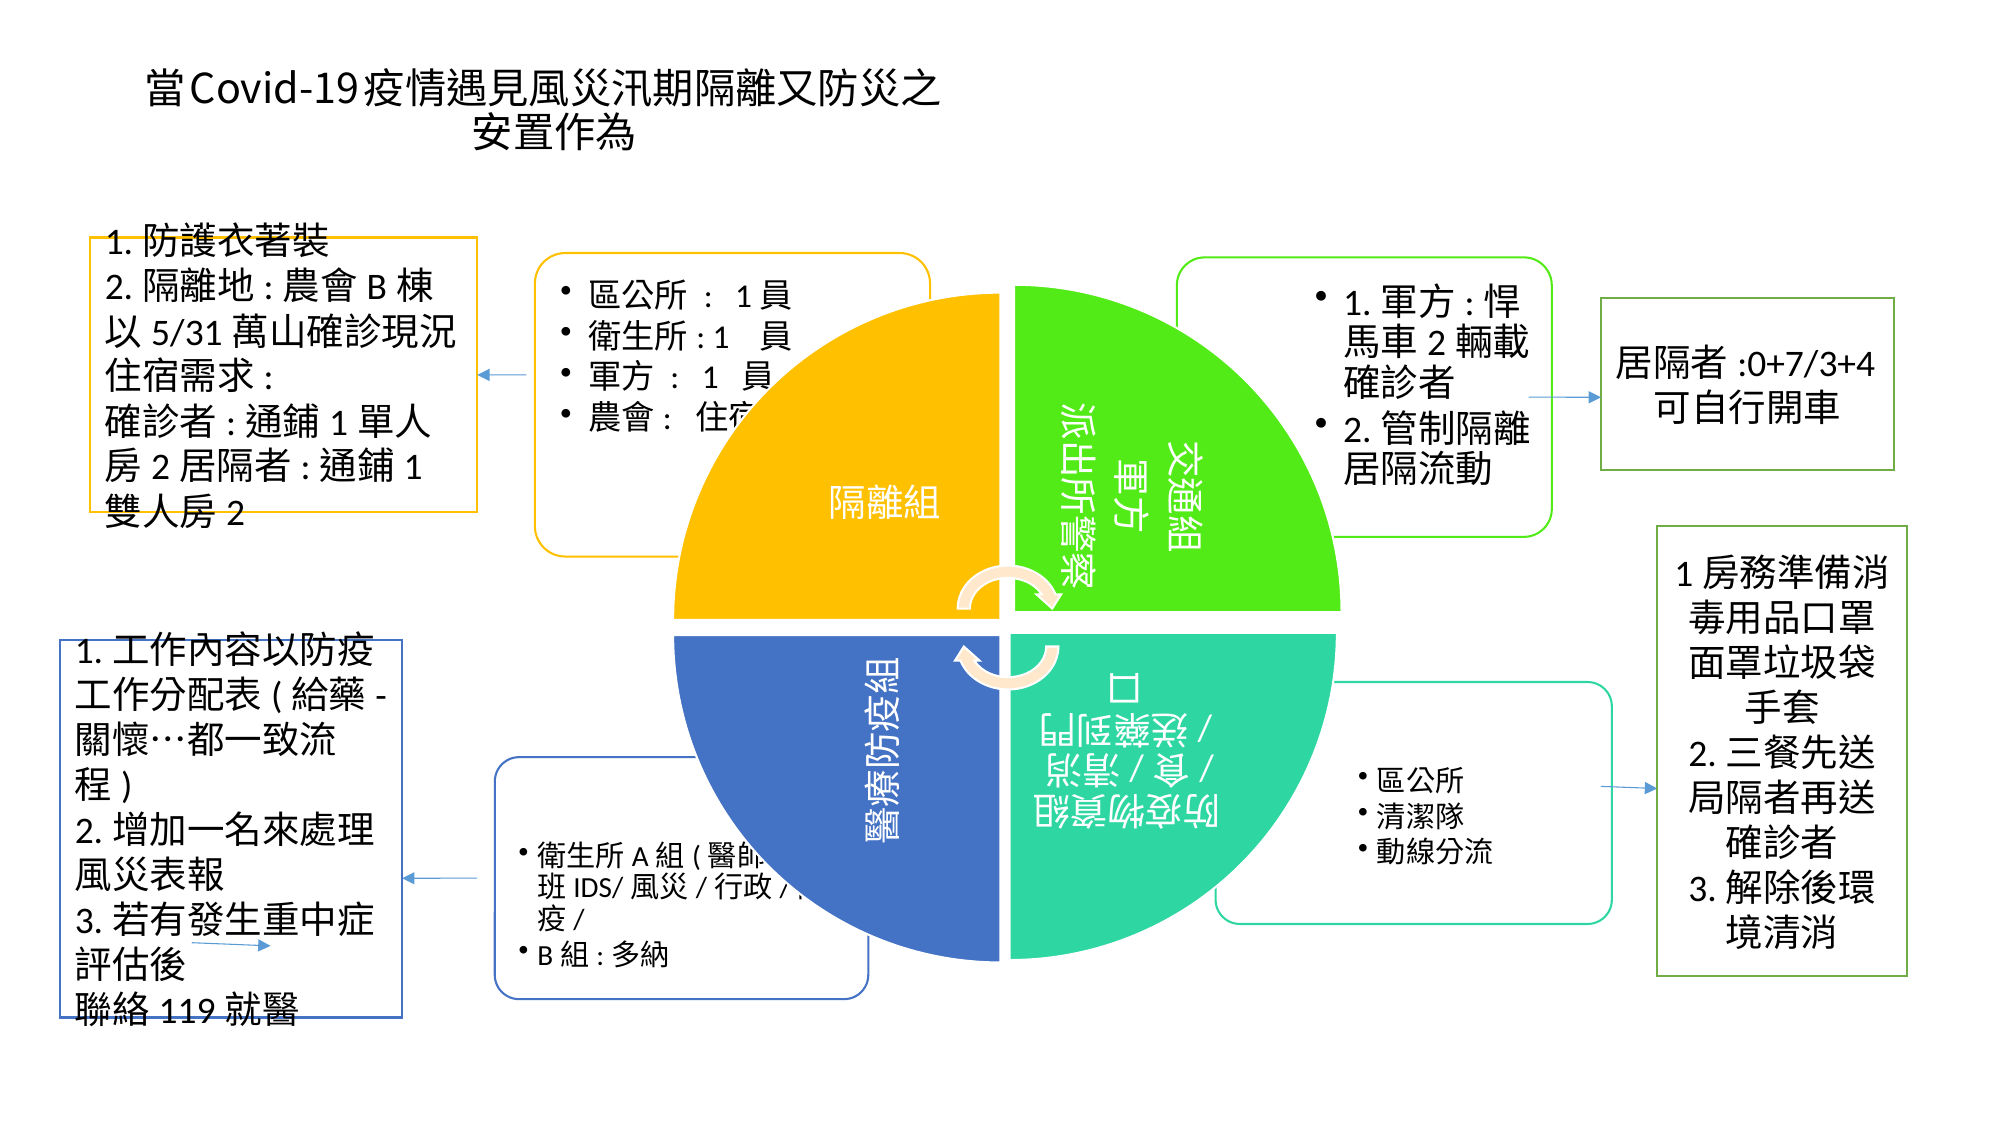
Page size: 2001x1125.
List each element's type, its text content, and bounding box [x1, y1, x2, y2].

text_box 醫療防疫組 [673, 635, 1001, 963]
text_box 區公所 清潔隊 動線分流 [1215, 681, 1612, 924]
text_box 1.防護衣著裝 2.隔離地:農會B棟以5/31萬山確診現況 住宿需求: 確診者:通鋪1單人房2居隔者:通鋪1雙人房2 [89, 237, 478, 513]
text_box 交通組 軍方 派出所警察 [1014, 284, 1342, 613]
text_box 1.工作內容以防疫工作分配表(給藥-關懷…都一致流程) 2.增加一名來處理風災表報 3.若有發生重中症評估後 聯絡119就醫 [59, 639, 403, 1018]
text_box [957, 565, 1062, 609]
text_box 1房務準備消毒用品口罩面罩垃圾袋手套 2.三餐先送局隔者再送確診者 3.解除後環境清消 [1657, 525, 1907, 977]
text_box 居隔者:0+7/3+4可自行開車 [1600, 297, 1895, 470]
text_box 1.軍方:悍馬車2輛載確診者 2.管制隔離居隔流動 [1176, 257, 1552, 537]
text_box 區公所 : 1員 衛生所: 1 員 軍方 : 1 員 農會: 住宿分配 [534, 252, 931, 557]
text_box [954, 646, 1059, 690]
text_box 防疫物資組/食/清消/送藥到門口 [1009, 632, 1337, 961]
text_box 隔離組 [673, 292, 1001, 620]
title 當Covid-19疫情遇見風災汛期隔離又防災之 安置作為 [60, 13, 1871, 216]
text_box 衛生所A組(醫師/值班IDS/風災/行政/防疫/ B組:多納 [494, 757, 869, 1000]
